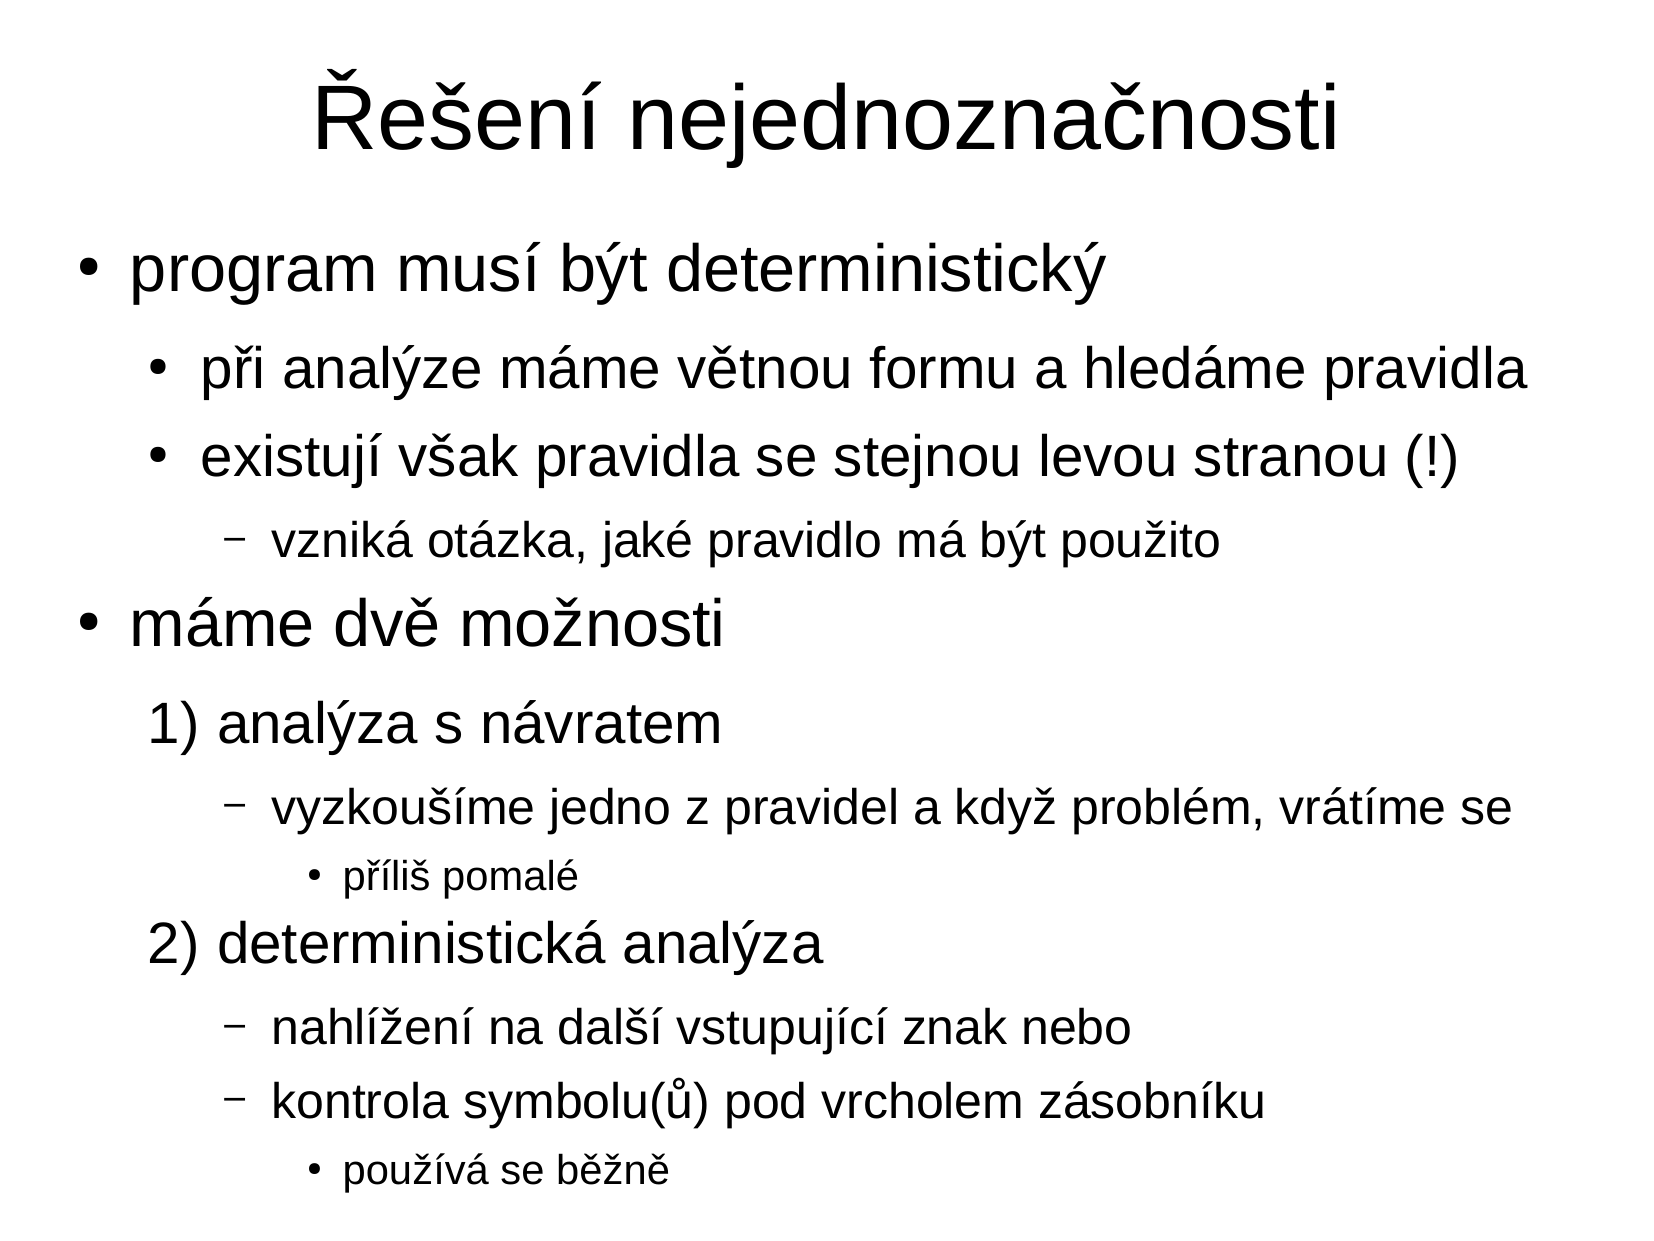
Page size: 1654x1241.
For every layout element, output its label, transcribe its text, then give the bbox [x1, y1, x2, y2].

title Řešení nejednoznačnosti [82, 21, 1571, 214]
list program musí být deterministický při analýze máme větnou formu a hledáme pravidla existují však pravidla se stejnou levou stranou (!) vzniká otázka, jaké pravidlo má být použito máme dvě možnosti analýza s návratem vyzkoušíme jedno z pravidel a když problém, vrátíme se příliš pomalé deterministická analýza nahlížení na další vstupující znak nebo kontrola symbolu(ů) pod vrcholem zásobníku používá se běžně [59, 231, 1601, 1193]
